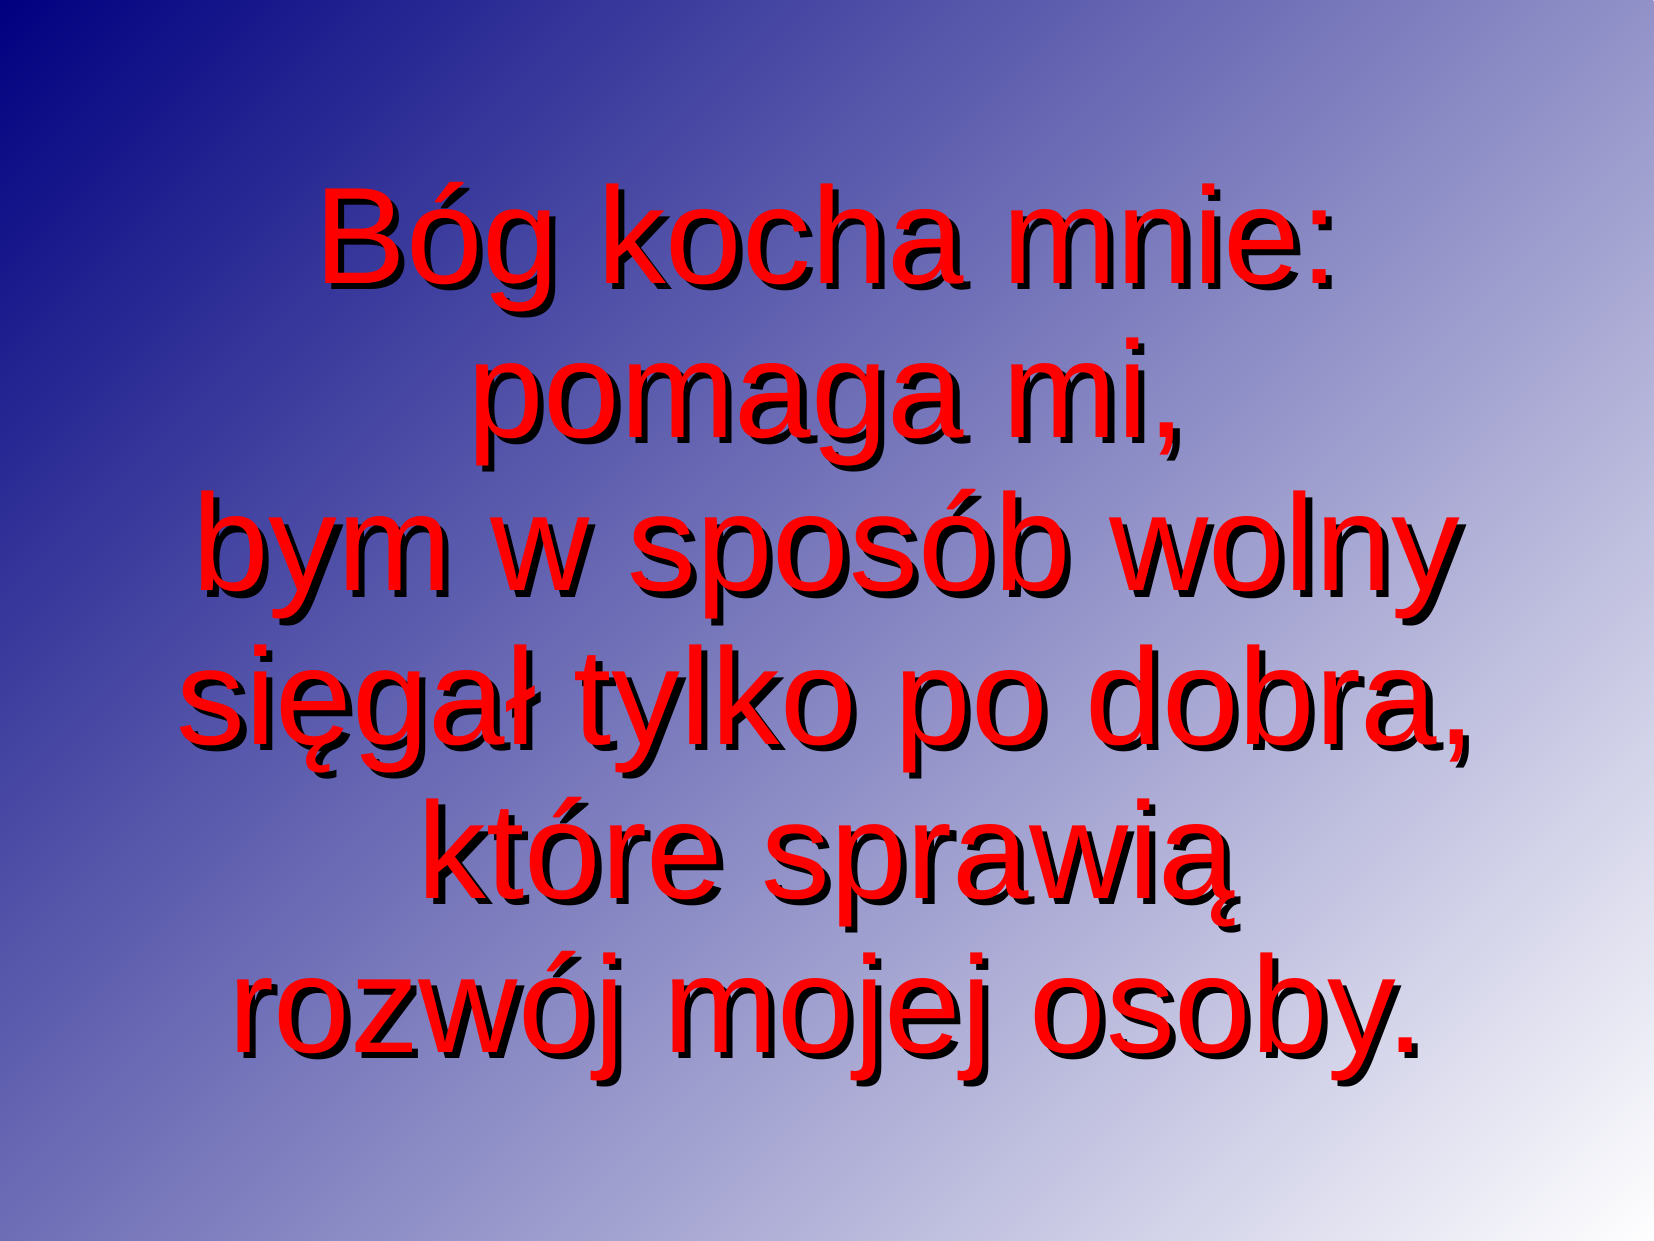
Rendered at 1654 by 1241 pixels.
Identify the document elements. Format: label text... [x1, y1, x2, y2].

subtitle Bóg kocha mnie: pomaga mi, bym w sposób wolny sięgał tylko po dobra, które sprawią rozwój mojej osoby. [0, 70, 1654, 1170]
